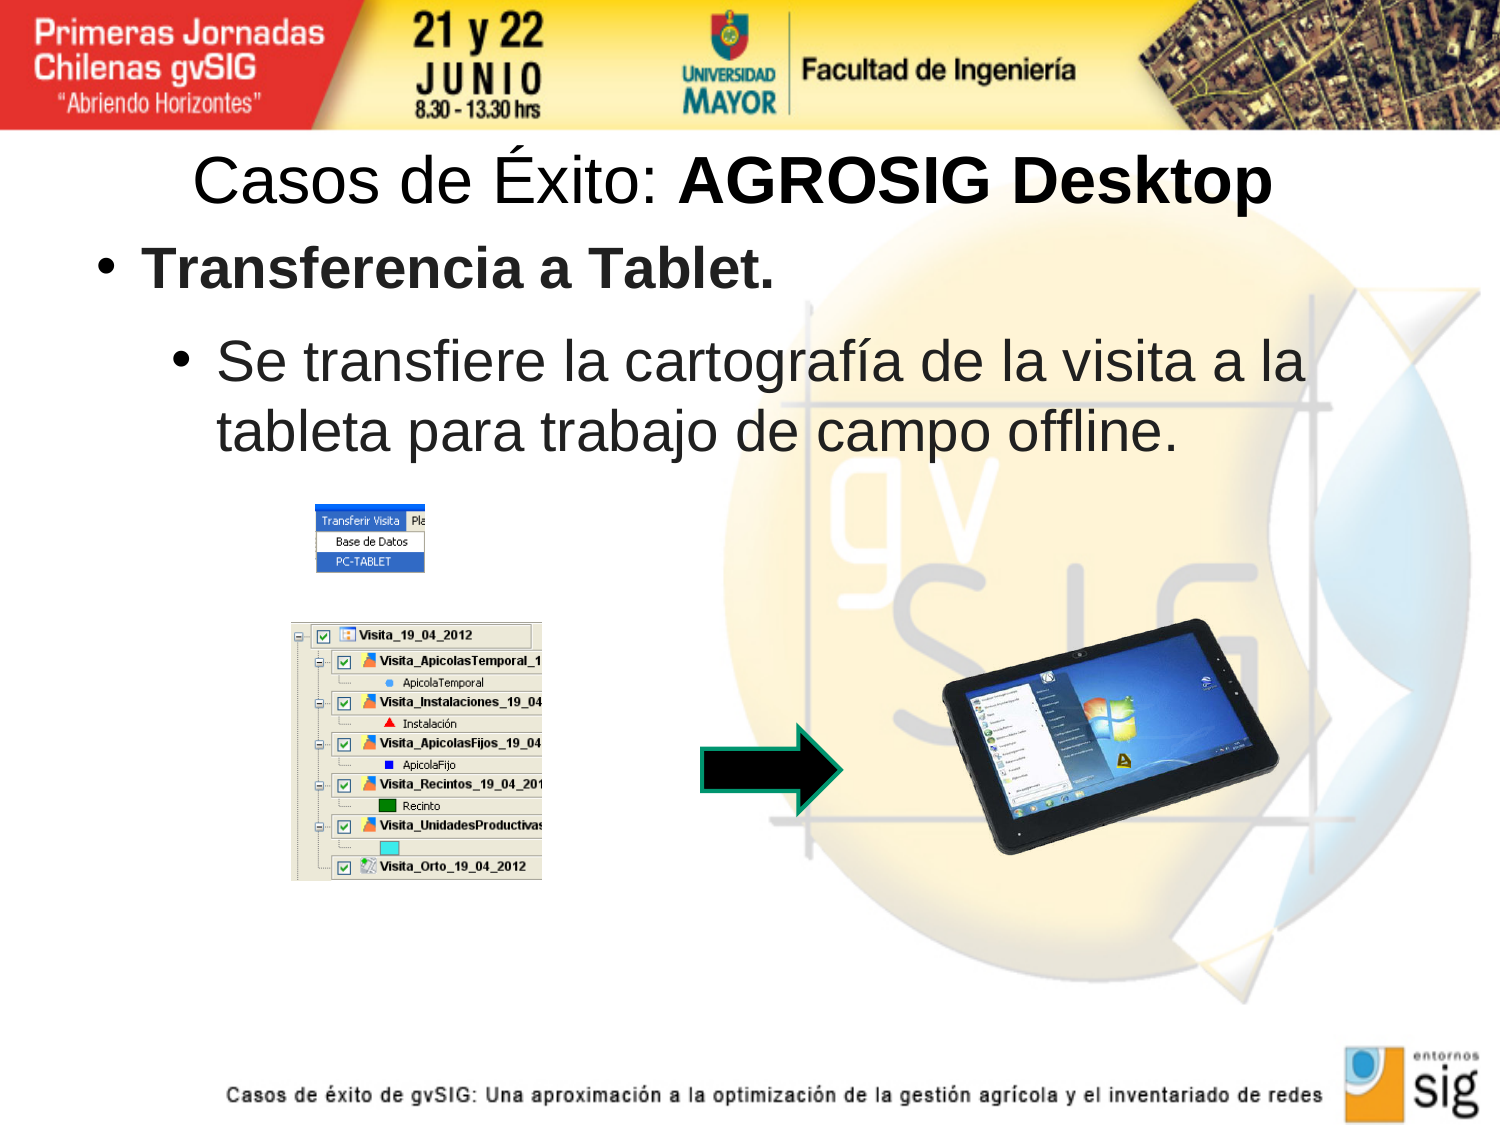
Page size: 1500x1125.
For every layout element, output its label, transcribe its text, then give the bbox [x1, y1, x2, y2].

list Transferencia a Tablet. Se transfiere la cartografía de la visita a la tableta para trabajo de campo offline. [70, 222, 1425, 898]
title Casos de Éxito: AGROSIG Desktop [58, 93, 1409, 261]
text_box [705, 737, 835, 803]
picture [0, 0, 1500, 1125]
